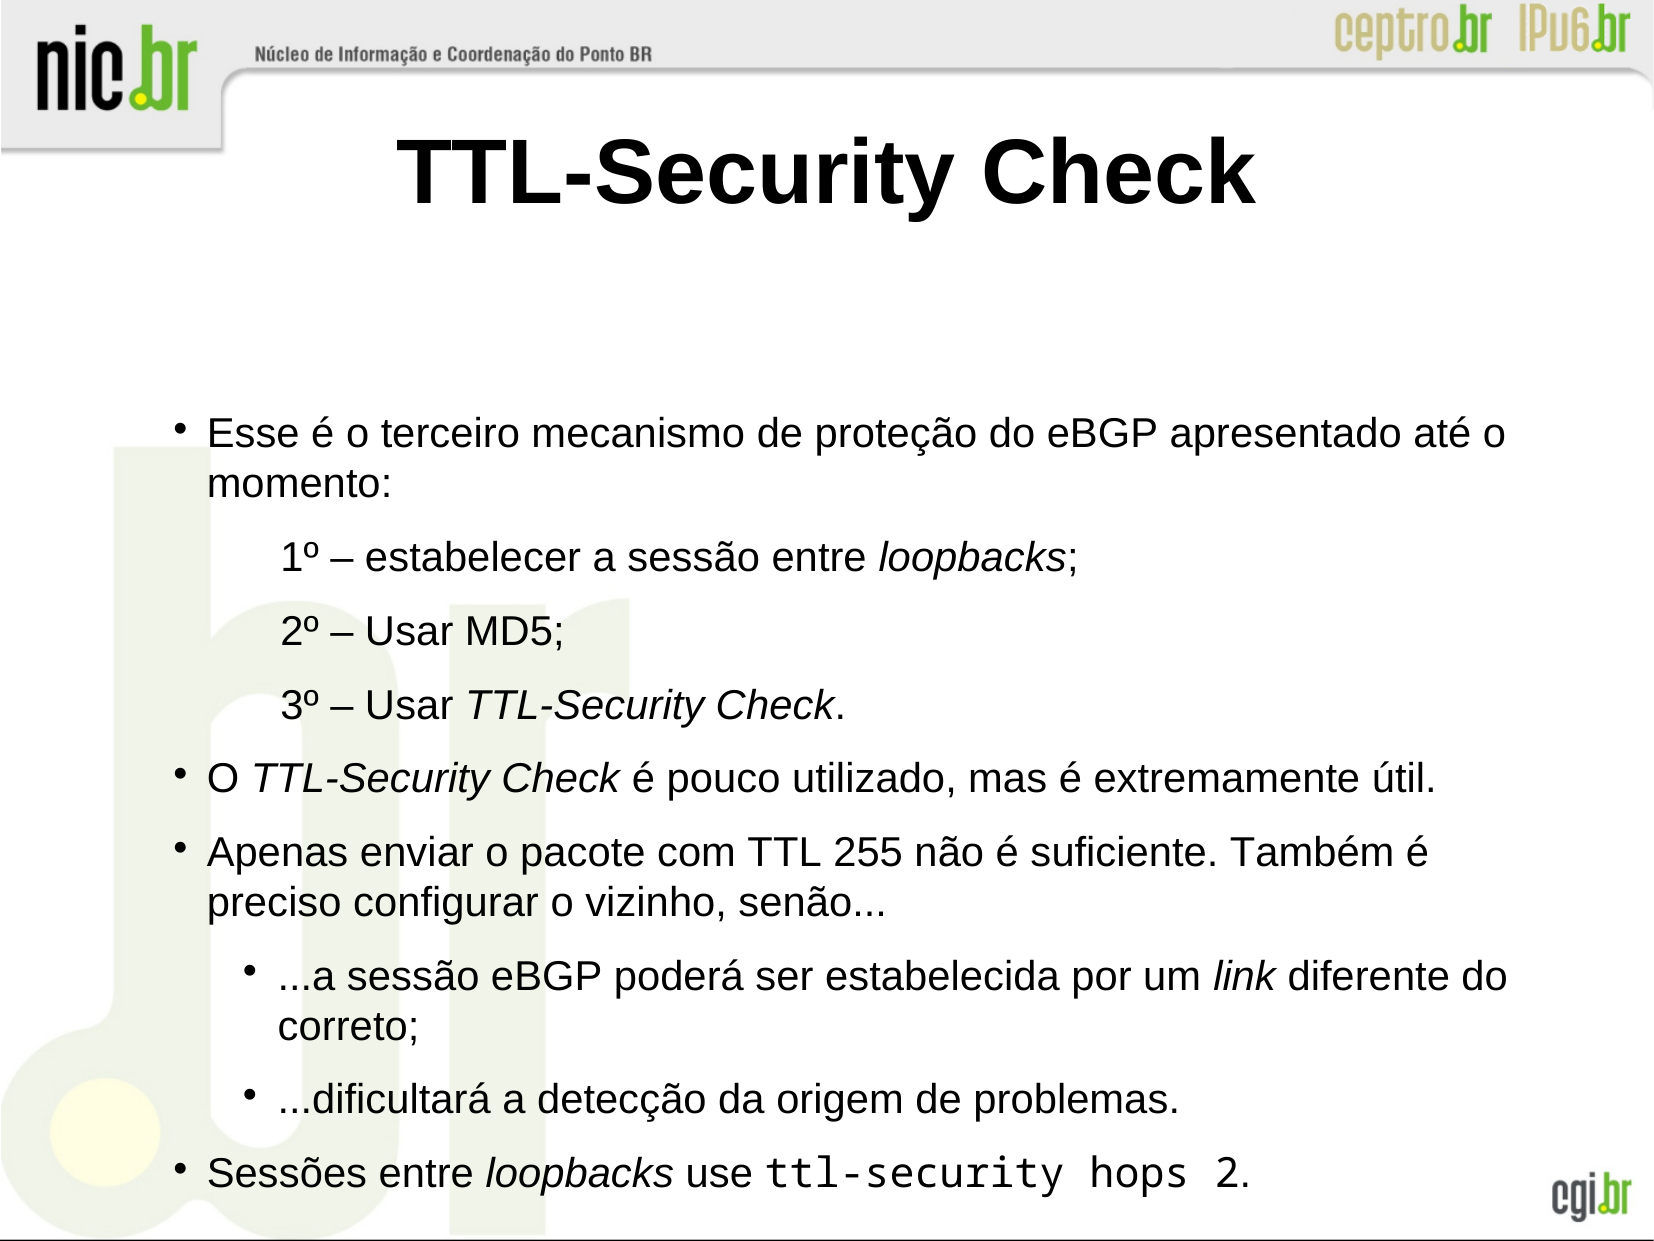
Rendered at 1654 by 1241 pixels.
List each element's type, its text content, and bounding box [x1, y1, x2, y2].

text_box TTL-Security Check [88, 97, 1565, 216]
picture [0, 0, 1654, 1241]
text_box Esse é o terceiro mecanismo de proteção do eBGP apresentado até o momento: 1º – estabelecer a sessão entre loopbacks; 2º – Usar MD5; 3º – Usar TTL-Security Check. O TTL-Security Check é pouco utilizado, mas é extremamente útil. Apenas enviar o pacote com TTL 255 não é suficiente. Também é preciso configurar o vizinho, senão... ...a sessão eBGP poderá ser estabelecida por um link diferente do correto; ...dificultará a detecção da origem de problemas. Sessões entre loopbacks use ttl-security hops 2. [124, 396, 1530, 537]
